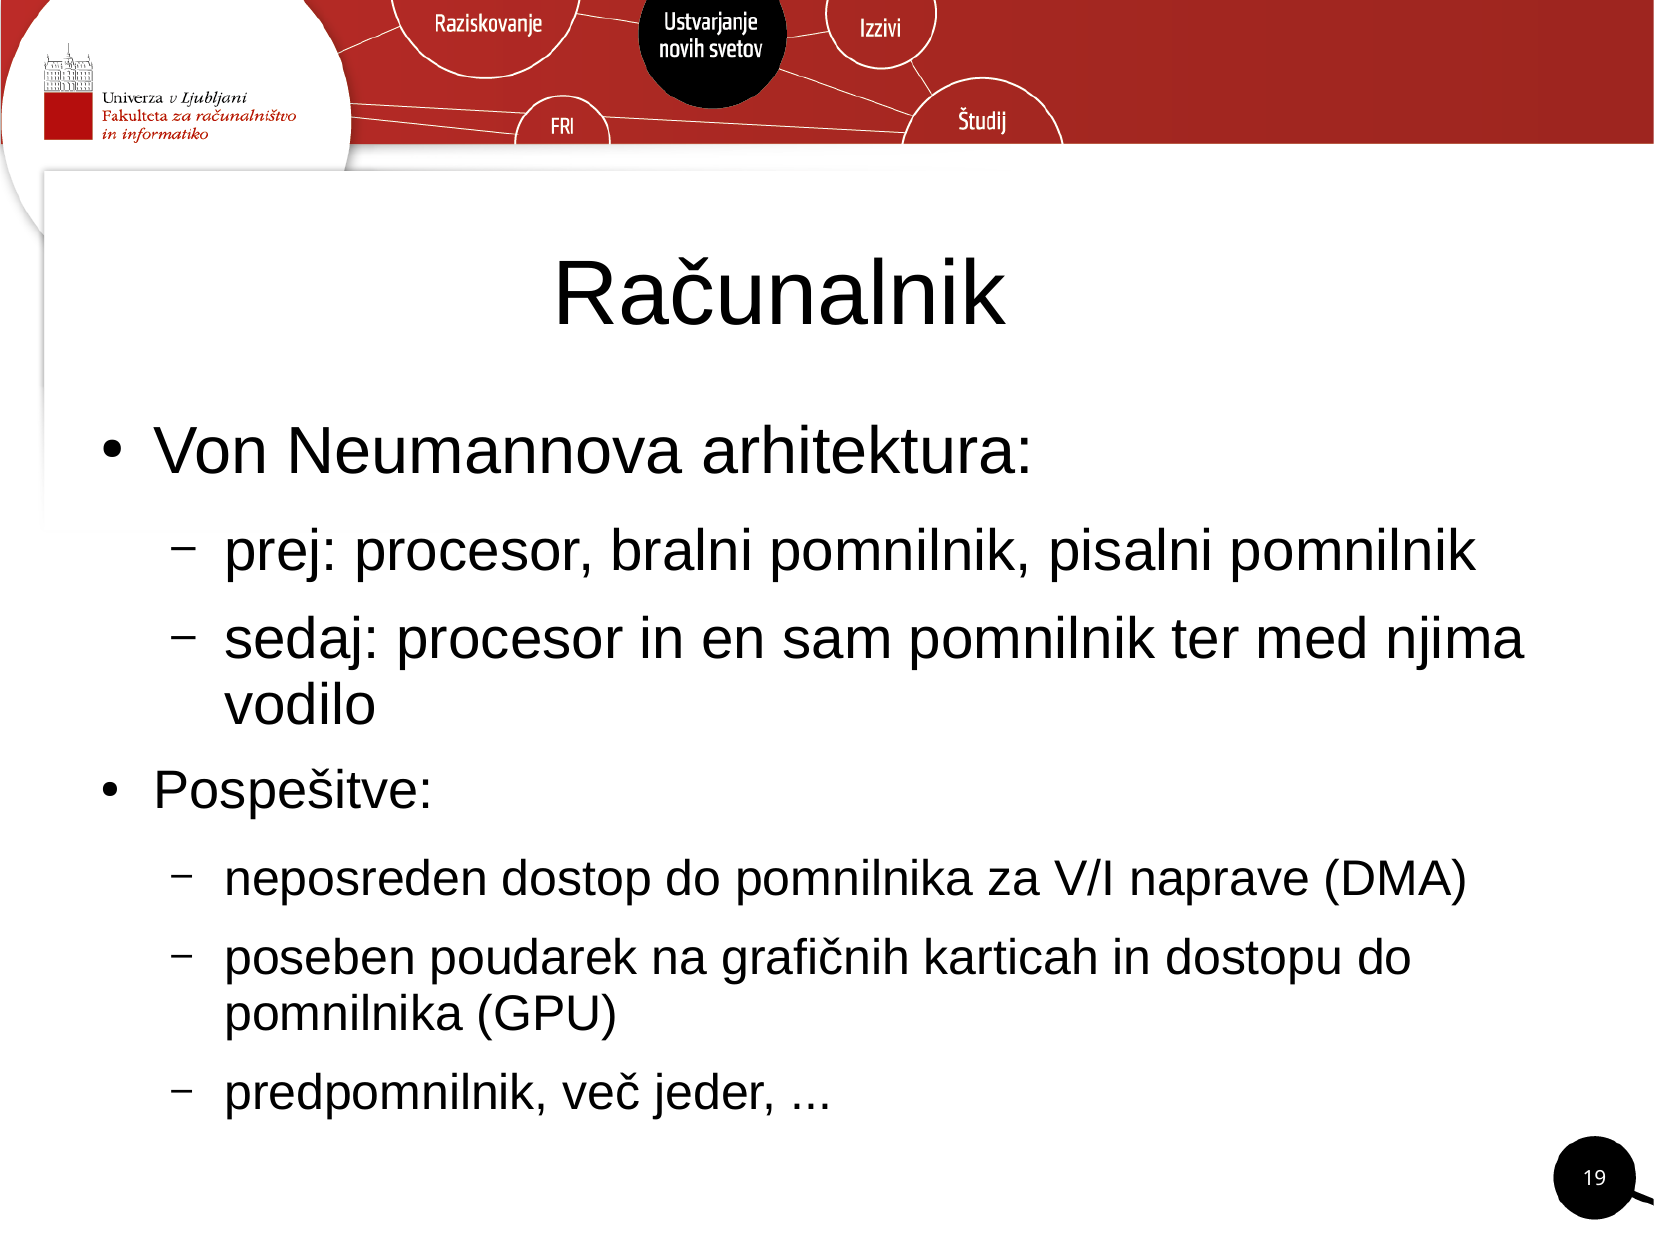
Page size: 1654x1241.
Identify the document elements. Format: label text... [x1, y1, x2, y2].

picture [0, 0, 1654, 1241]
text_box <številka> [1553, 1145, 1636, 1212]
list Von Neumannova arhitektura: prej: procesor, bralni pomnilnik, pisalni pomnilnik sedaj: procesor in en sam pomnilnik ter med njima vodilo Pospešitve: neposreden dostop do pomnilnika za V/I naprave (DMA) poseben poudarek na grafičnih karticah in dostopu do pomnilnika (GPU) predpomnilnik, več jeder, ... [82, 413, 1538, 1010]
title Računalnik [35, 188, 1524, 397]
